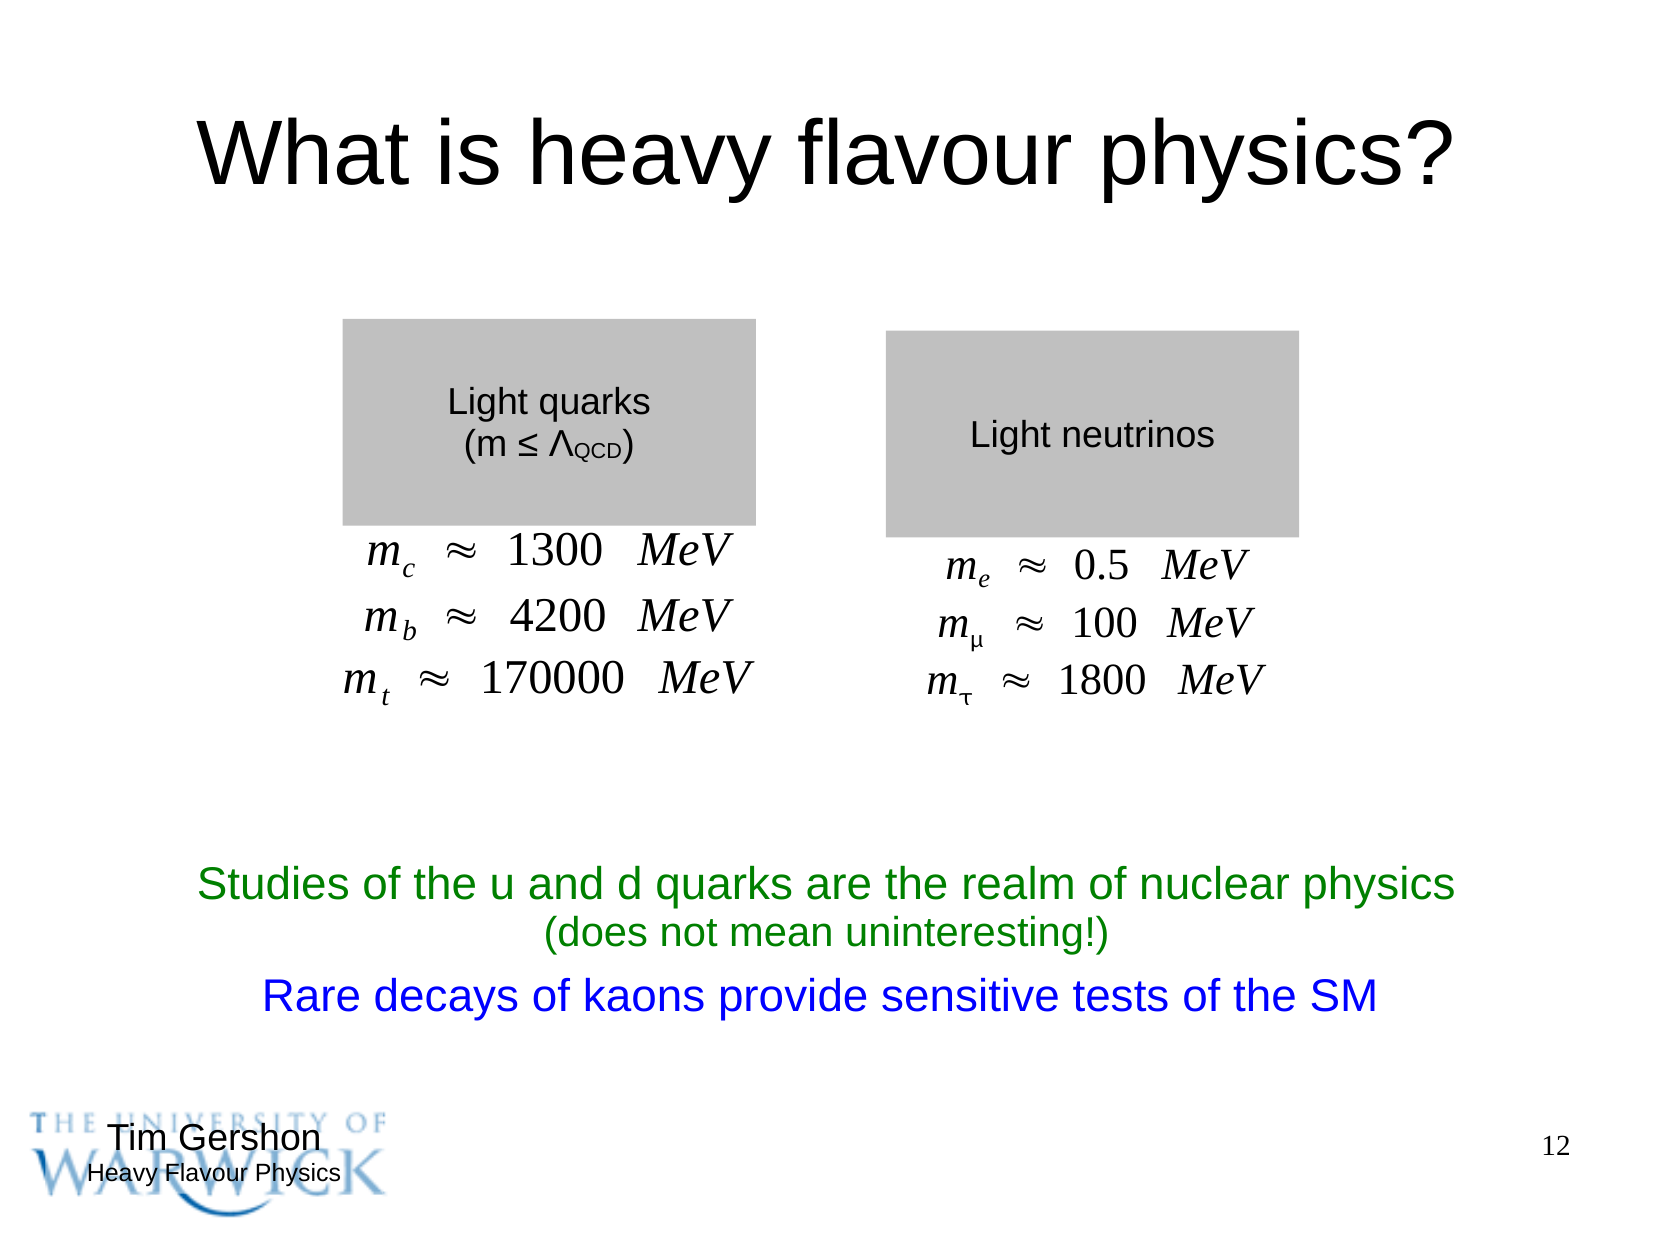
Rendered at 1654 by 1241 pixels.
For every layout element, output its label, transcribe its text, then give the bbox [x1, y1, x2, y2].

chart [330, 333, 1273, 711]
text_box Light quarks (m ≤ ΛQCD) [342, 318, 756, 526]
picture [19, 1106, 406, 1232]
text_box Tim Gershon Heavy Flavour Physics [45, 1108, 383, 1194]
text_box Light neutrinos [885, 330, 1300, 538]
text_box Studies of the u and d quarks are the realm of nuclear physics (does not mean uninteresting!) Rare decays of kaons provide sensitive tests of the SM [143, 850, 1510, 1029]
title What is heavy flavour physics? [82, 49, 1571, 257]
